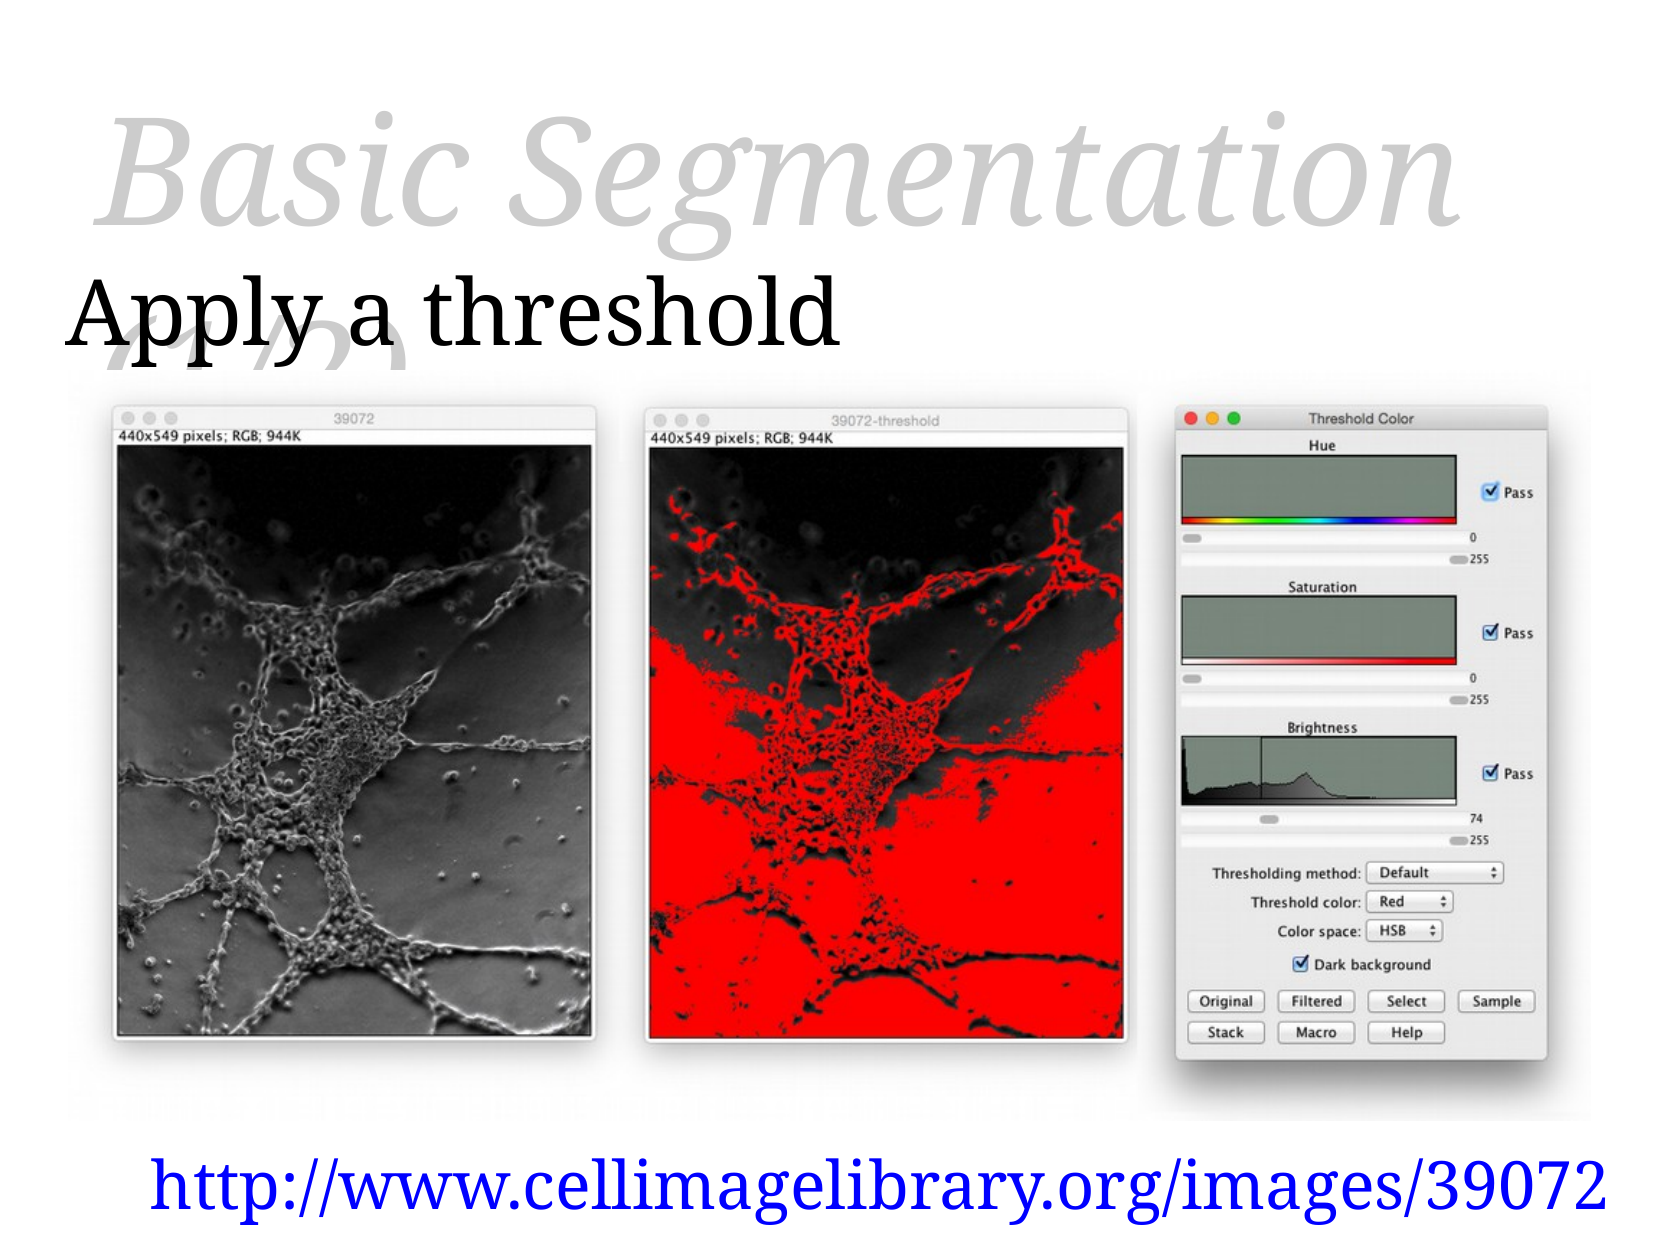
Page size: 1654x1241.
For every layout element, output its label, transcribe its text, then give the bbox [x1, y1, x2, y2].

text_box http://www.cellimagelibrary.org/images/39072 [51, 1131, 1627, 1241]
picture [68, 370, 1591, 1121]
text_box Apply a threshold [50, 240, 1626, 1067]
text_box Basic Segmentation (1/2) [81, 57, 1654, 239]
